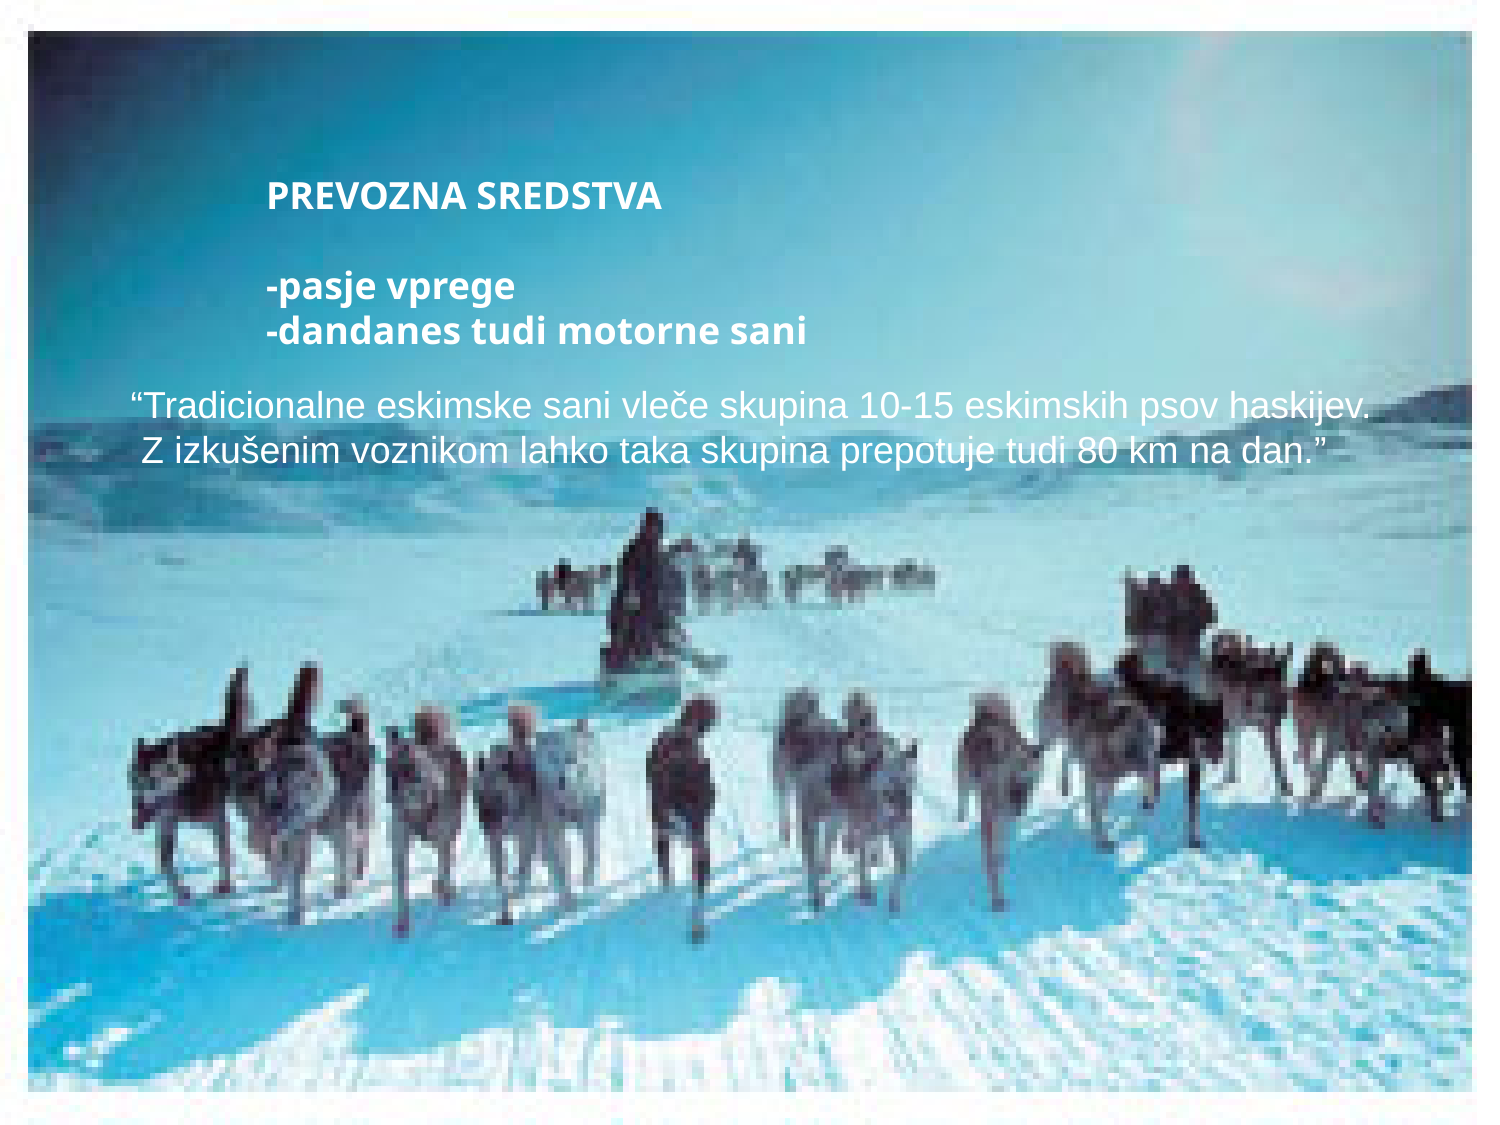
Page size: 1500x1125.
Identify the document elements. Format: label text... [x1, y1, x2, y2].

text_box “Tradicionalne eskimske sani vleče skupina 10-15 eskimskih psov haskijev. Z izkušenim voznikom lahko taka skupina prepotuje tudi 80 km na dan.” [115, 373, 1387, 479]
picture [0, 0, 1500, 1125]
text_box PREVOZNA SREDSTVA -pasje vprege -dandanes tudi motorne sani [251, 164, 824, 360]
